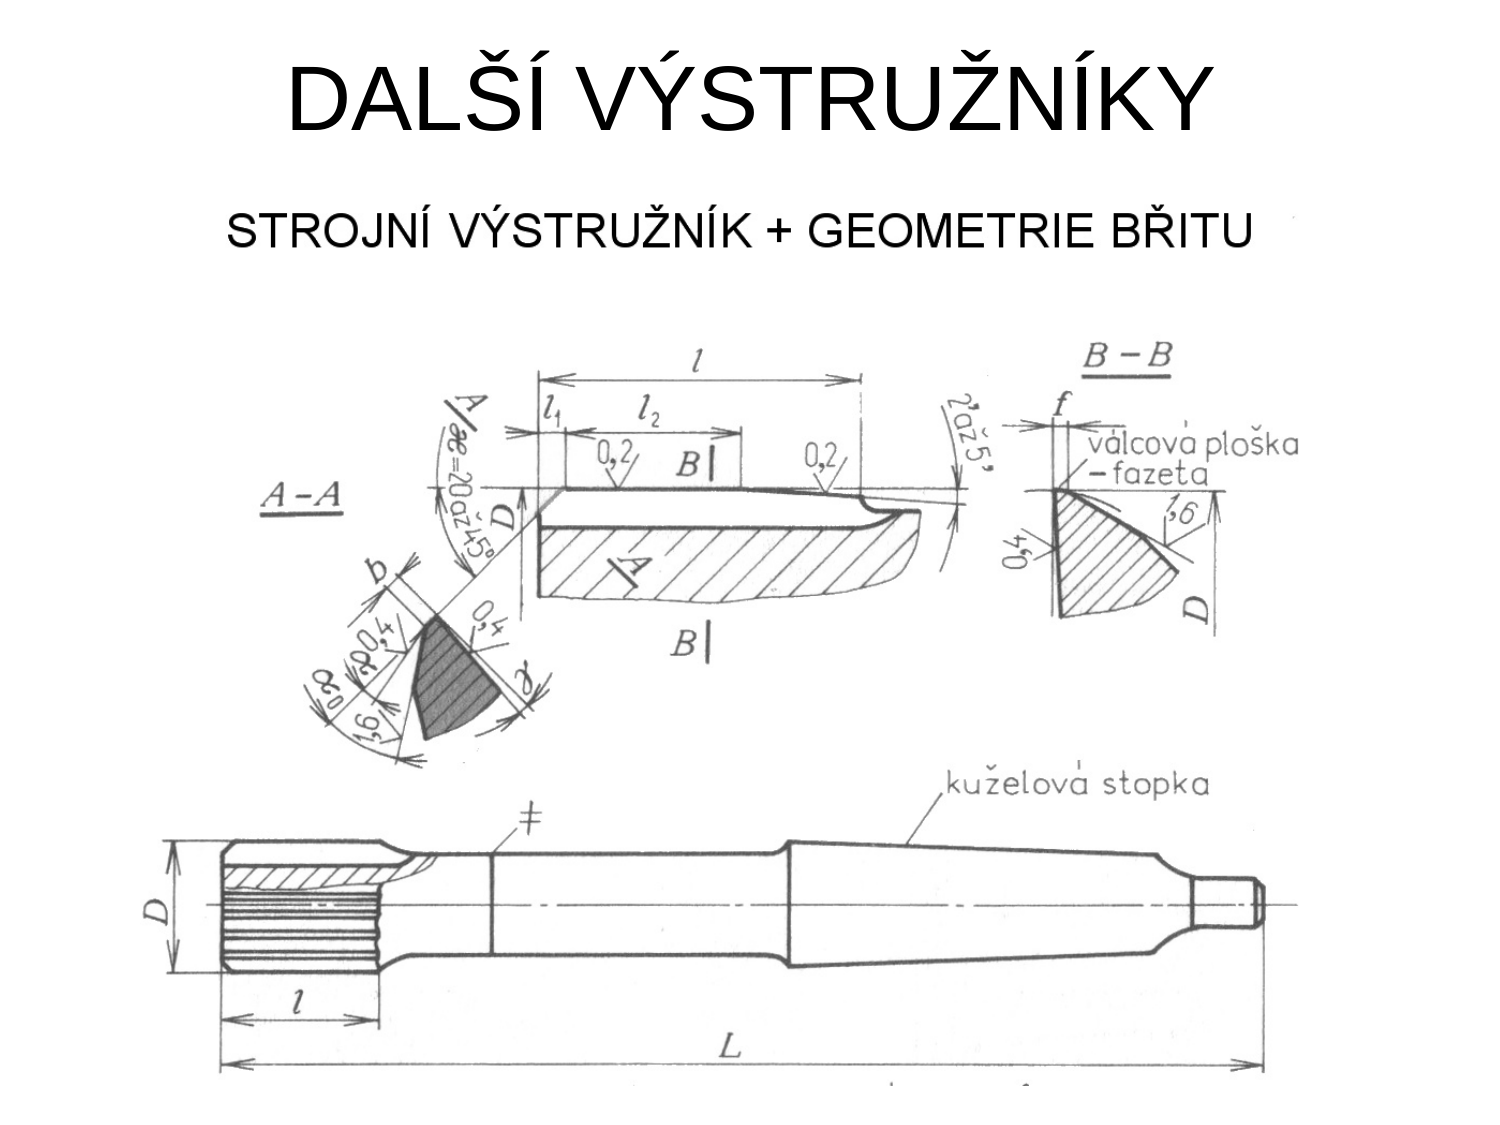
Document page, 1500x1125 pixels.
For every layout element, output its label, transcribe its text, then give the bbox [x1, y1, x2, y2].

picture [123, 196, 1341, 1086]
title DALŠÍ VÝSTRUŽNÍKY [76, 0, 1427, 188]
